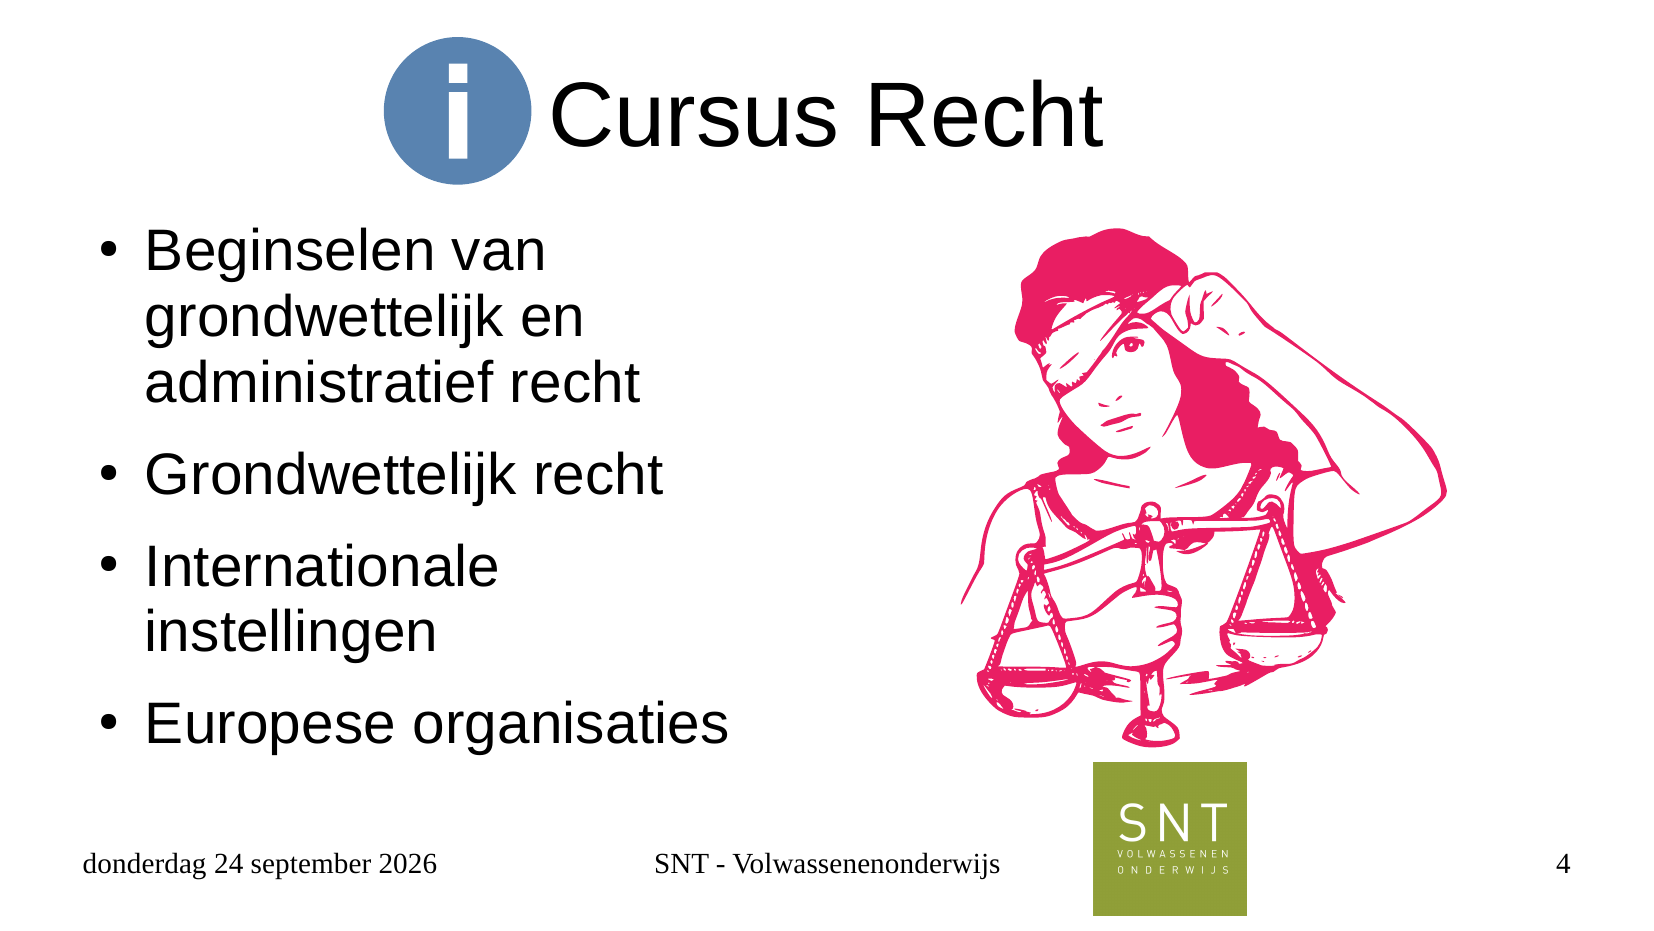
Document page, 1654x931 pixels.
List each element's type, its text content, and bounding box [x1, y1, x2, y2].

title Cursus Recht [82, 37, 1571, 193]
picture [955, 217, 1462, 758]
text_box [383, 37, 532, 185]
list Beginselen van grondwettelijk en administratief recht Grondwettelijk recht Internationale instellingen Europese organisaties [82, 217, 809, 758]
picture [1093, 762, 1247, 916]
